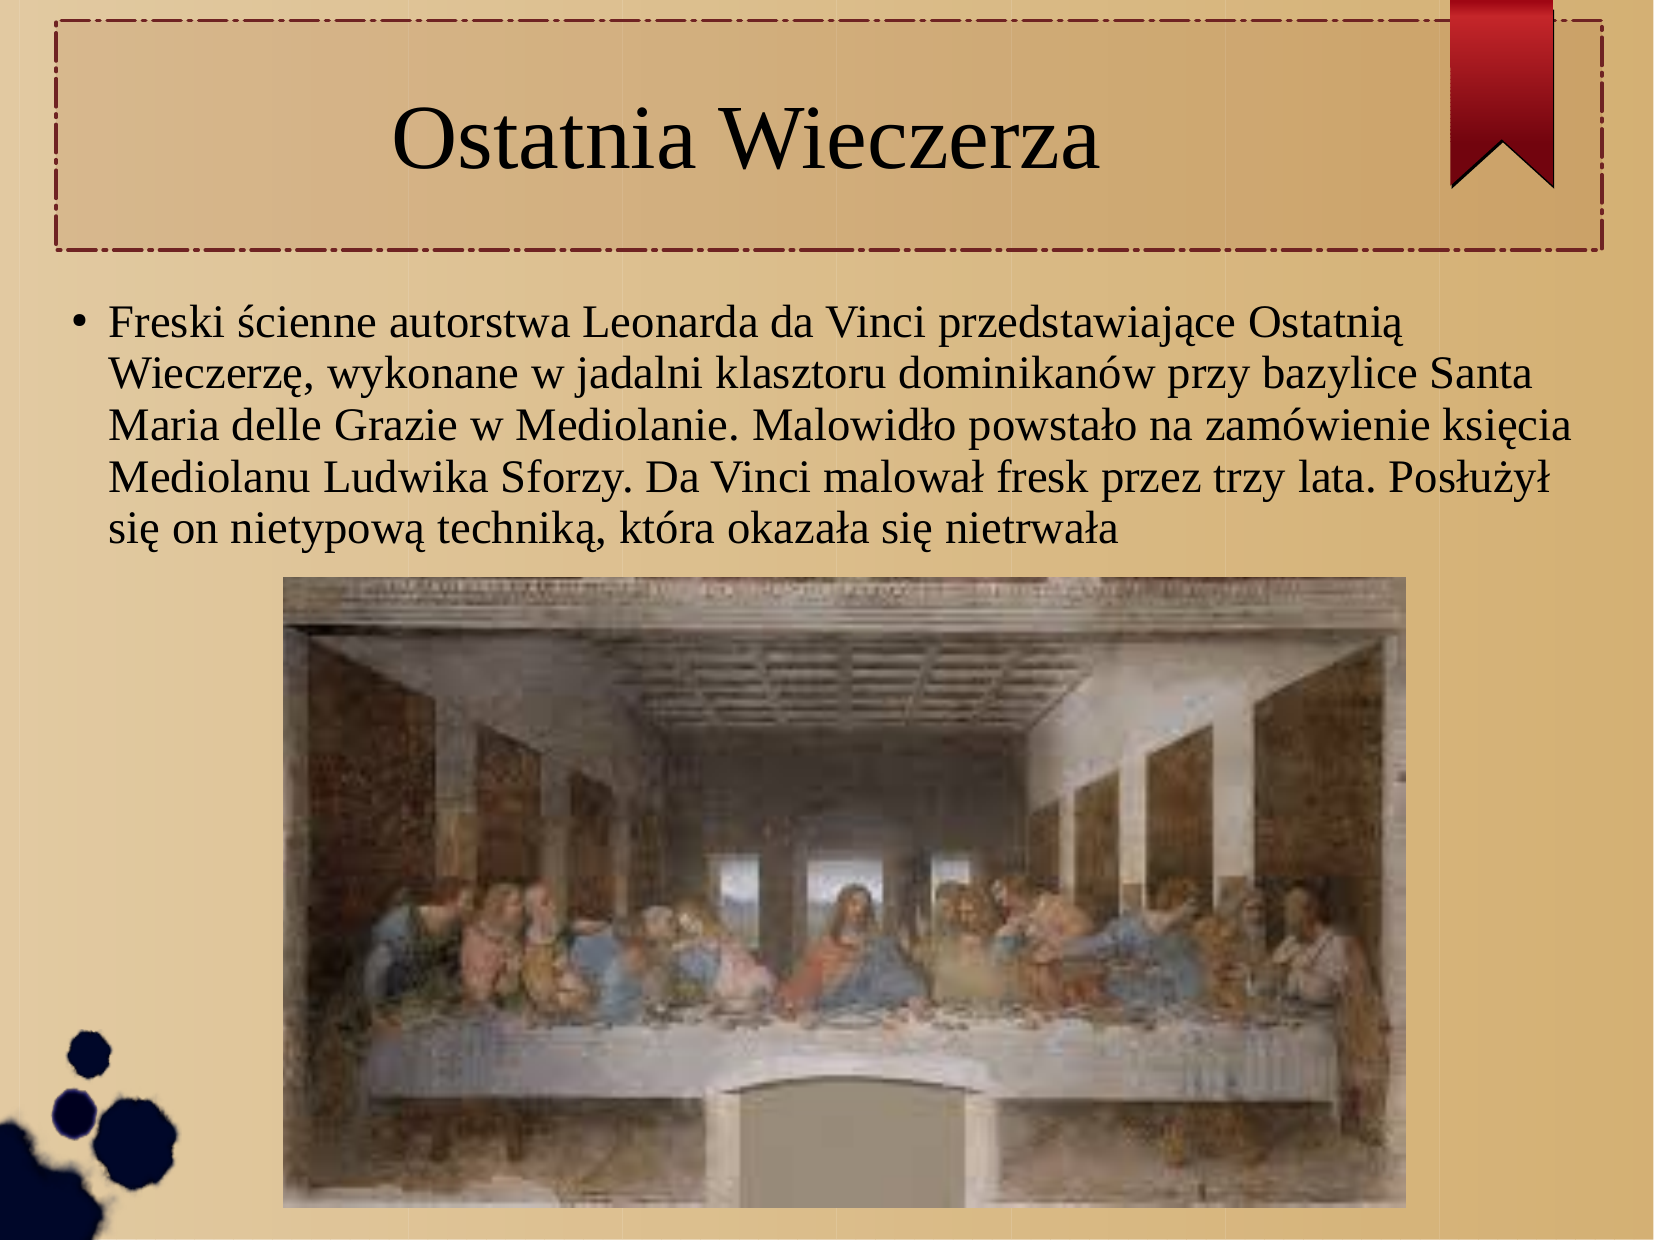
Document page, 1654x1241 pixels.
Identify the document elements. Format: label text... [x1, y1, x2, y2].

picture [283, 577, 1406, 1208]
title Ostatnia Wieczerza [82, 47, 1412, 229]
list Freski ścienne autorstwa Leonarda da Vinci przedstawiające Ostatnią Wieczerzę, wykonane w jadalni klasztoru dominikanów przy bazylice Santa Maria delle Grazie w Mediolanie. Malowidło powstało na zamówienie księcia Mediolanu Ludwika Sforzy. Da Vinci malował fresk przez trzy lata. Posłużył się on nietypową techniką, która okazała się nietrwała [59, 295, 1607, 591]
